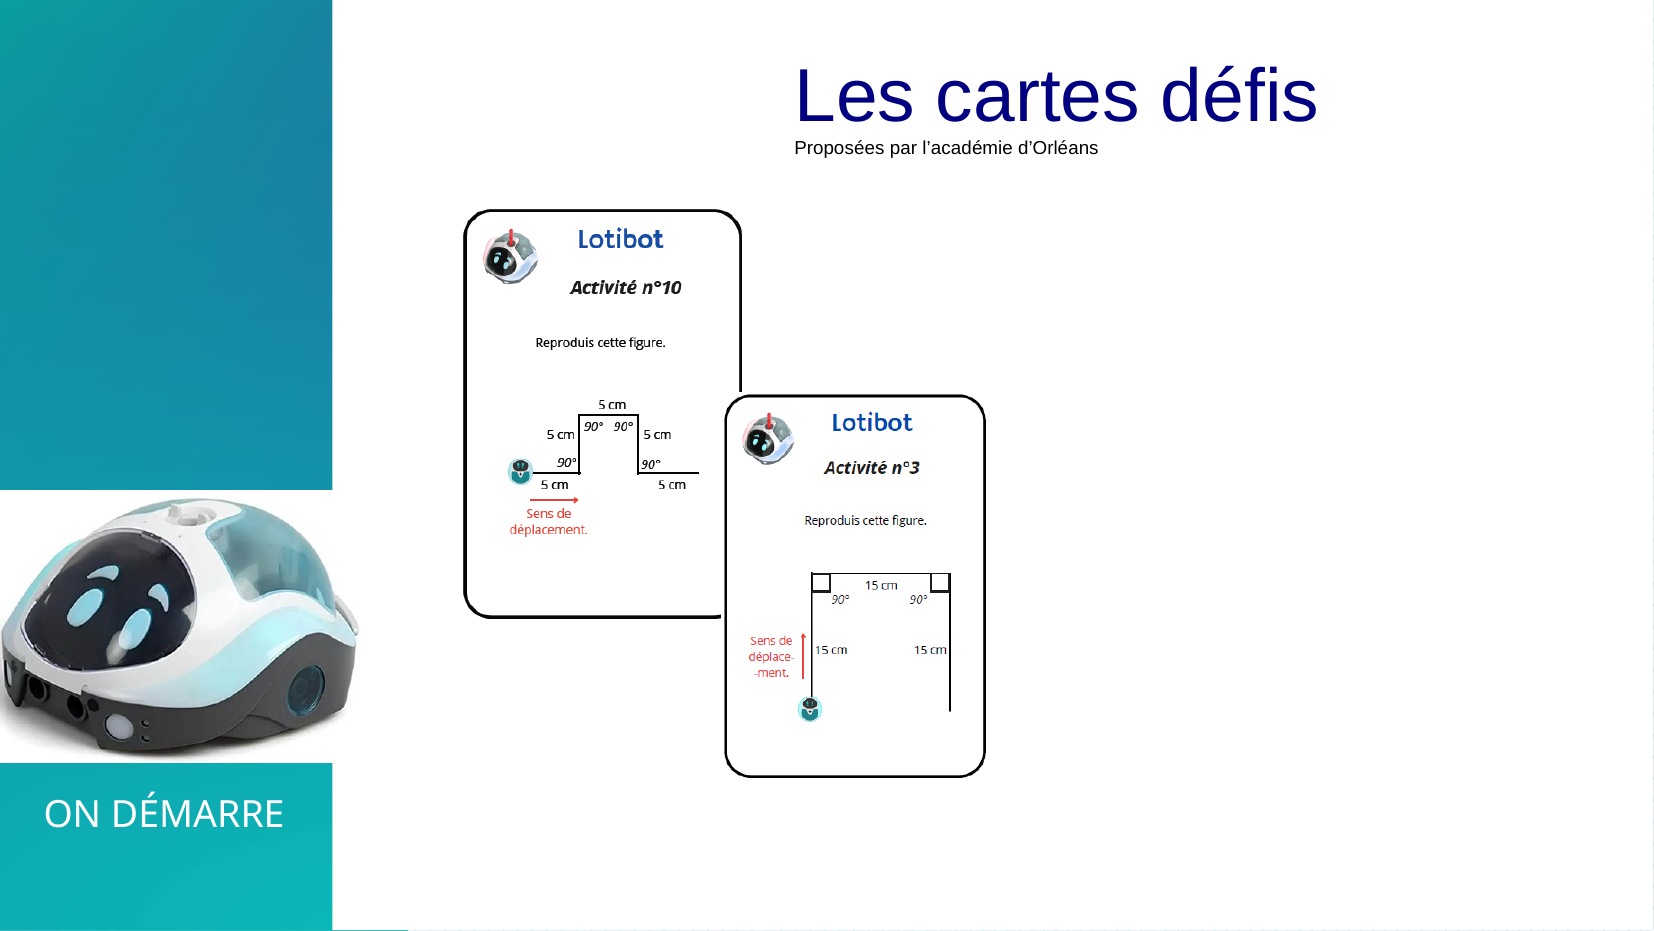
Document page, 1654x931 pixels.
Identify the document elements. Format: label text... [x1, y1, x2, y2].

text_box Les cartes défis Proposées par l’académie d’Orléans [779, 46, 1562, 209]
text_box [0, 0, 1654, 931]
text_box ON DÉMARRE [0, 763, 329, 859]
picture [0, 490, 361, 763]
picture [459, 203, 989, 781]
